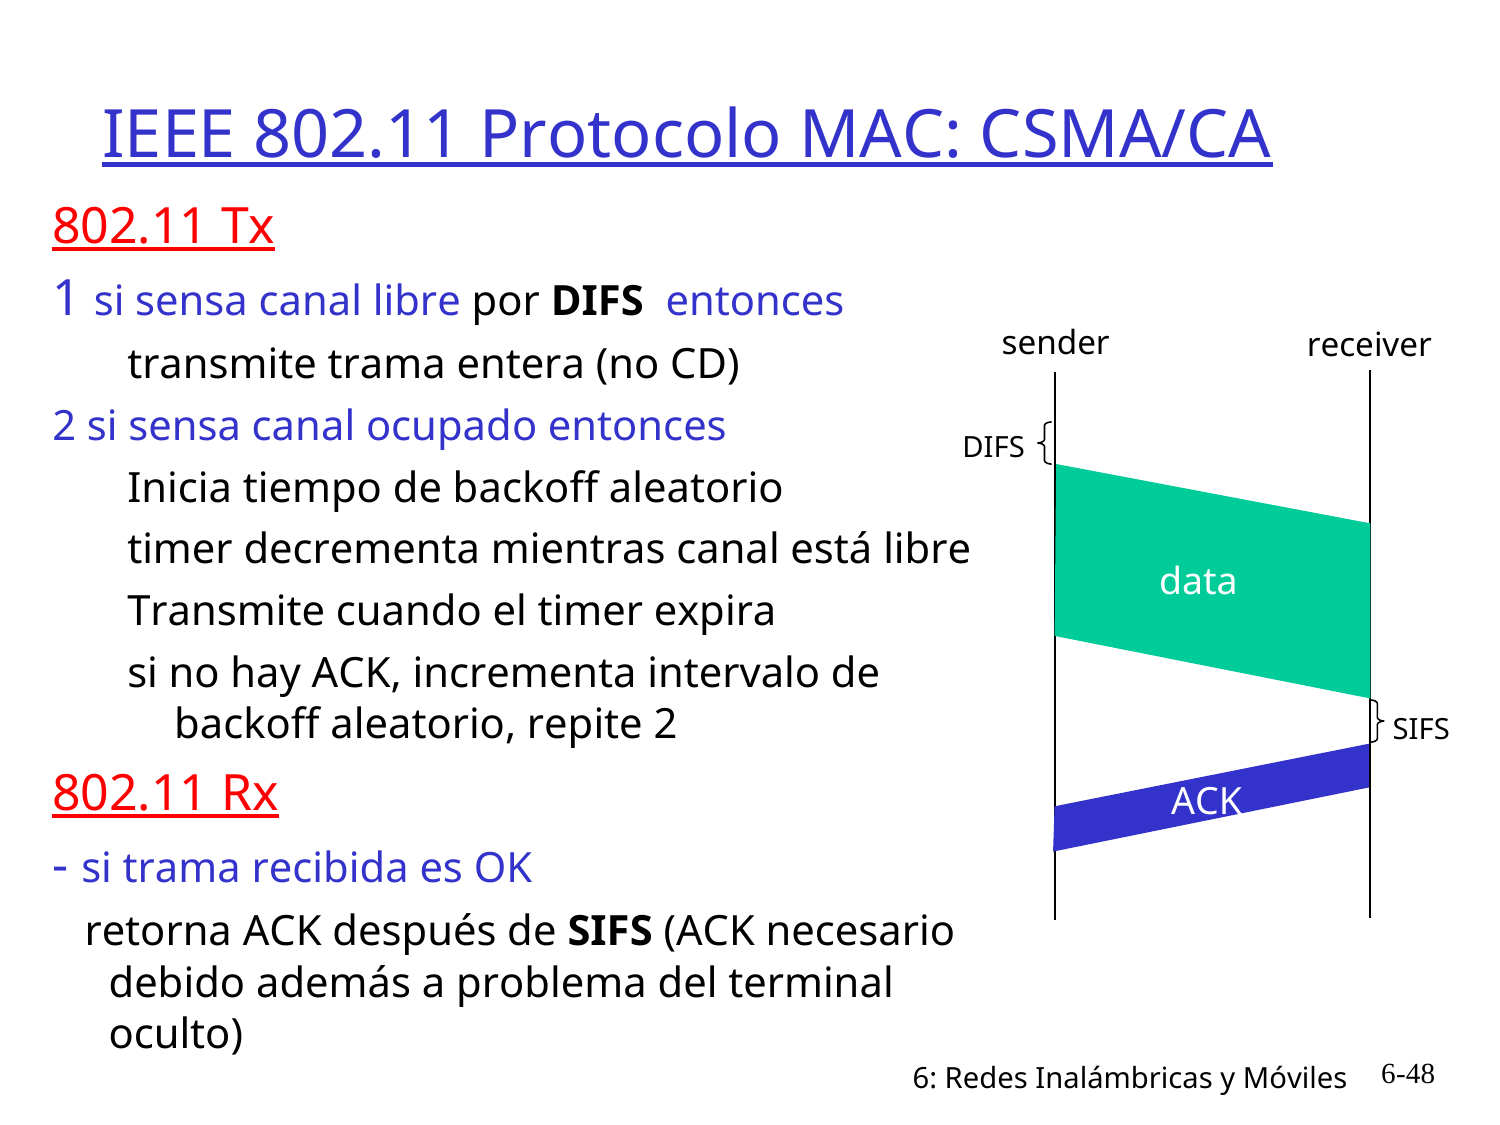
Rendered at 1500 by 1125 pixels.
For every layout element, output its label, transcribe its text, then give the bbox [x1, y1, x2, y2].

text_box ACK [1156, 769, 1258, 830]
text_box [1241, 743, 1369, 810]
text_box [1053, 786, 1160, 852]
title IEEE 802.11 Protocolo MAC: CSMA/CA [87, 37, 1463, 225]
text_box receiver [1292, 315, 1447, 371]
text_box SIFS [1377, 702, 1465, 753]
list 802.11 Tx 1 si sensa canal libre por DIFS entonces transmite trama entera (no CD) 2 si sensa canal ocupado entonces Inicia tiempo de backoff aleatorio timer decrementa mientras canal está libre Transmite cuando el timer expira si no hay ACK, incrementa intervalo de backoff aleatorio, repite 2 802.11 Rx - si trama recibida es OK retorna ACK después de SIFS (ACK necesario debido además a problema del terminal oculto) [37, 186, 1003, 1003]
text_box data [1144, 548, 1253, 610]
text_box sender [986, 313, 1125, 370]
text_box DIFS [947, 421, 1040, 472]
